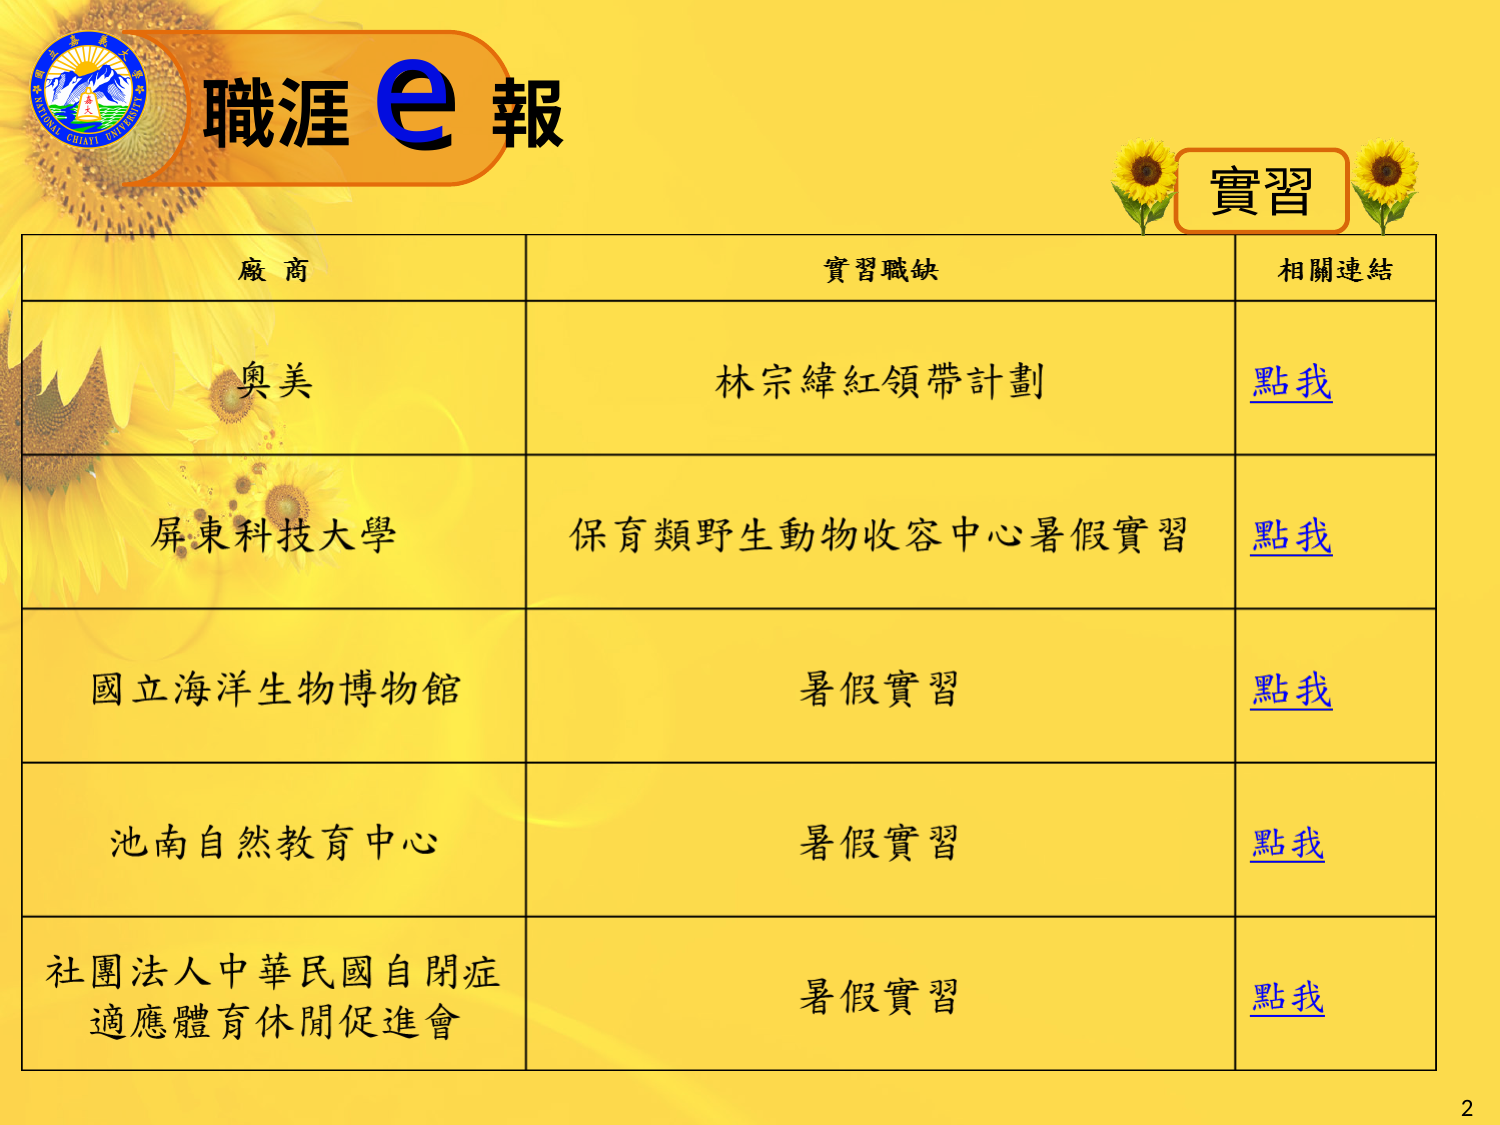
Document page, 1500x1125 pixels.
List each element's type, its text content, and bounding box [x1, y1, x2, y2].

text_box [123, 130, 469, 185]
text_box 2 [1445, 1084, 1490, 1125]
text_box 實習 [1194, 149, 1333, 231]
picture [21, 135, 1437, 1071]
picture [29, 30, 148, 150]
text_box [123, 32, 186, 86]
text_box 職涯e報 [186, 0, 609, 181]
